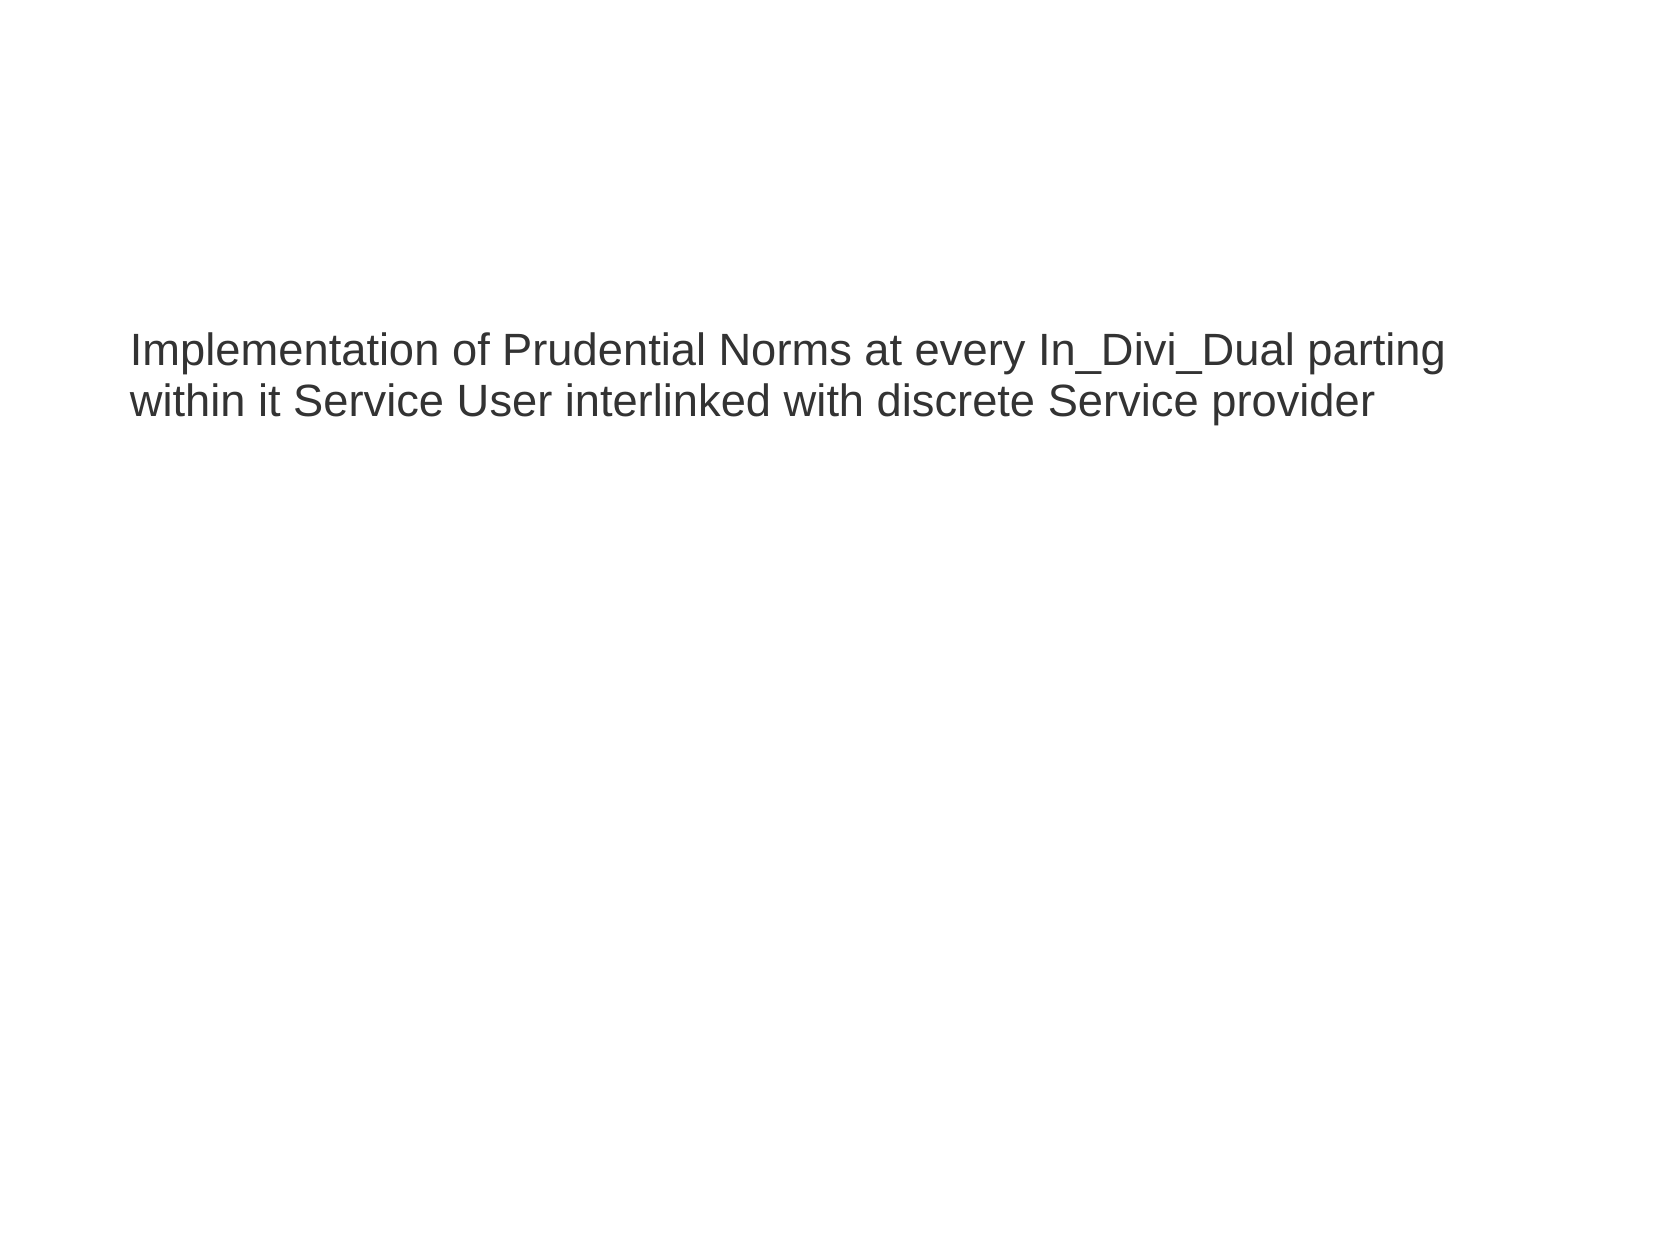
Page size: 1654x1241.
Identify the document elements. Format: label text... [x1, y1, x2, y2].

list Implementation of Prudential Norms at every In_Divi_Dual parting within it Service User interlinked with discrete Service provider [129, 324, 1489, 975]
